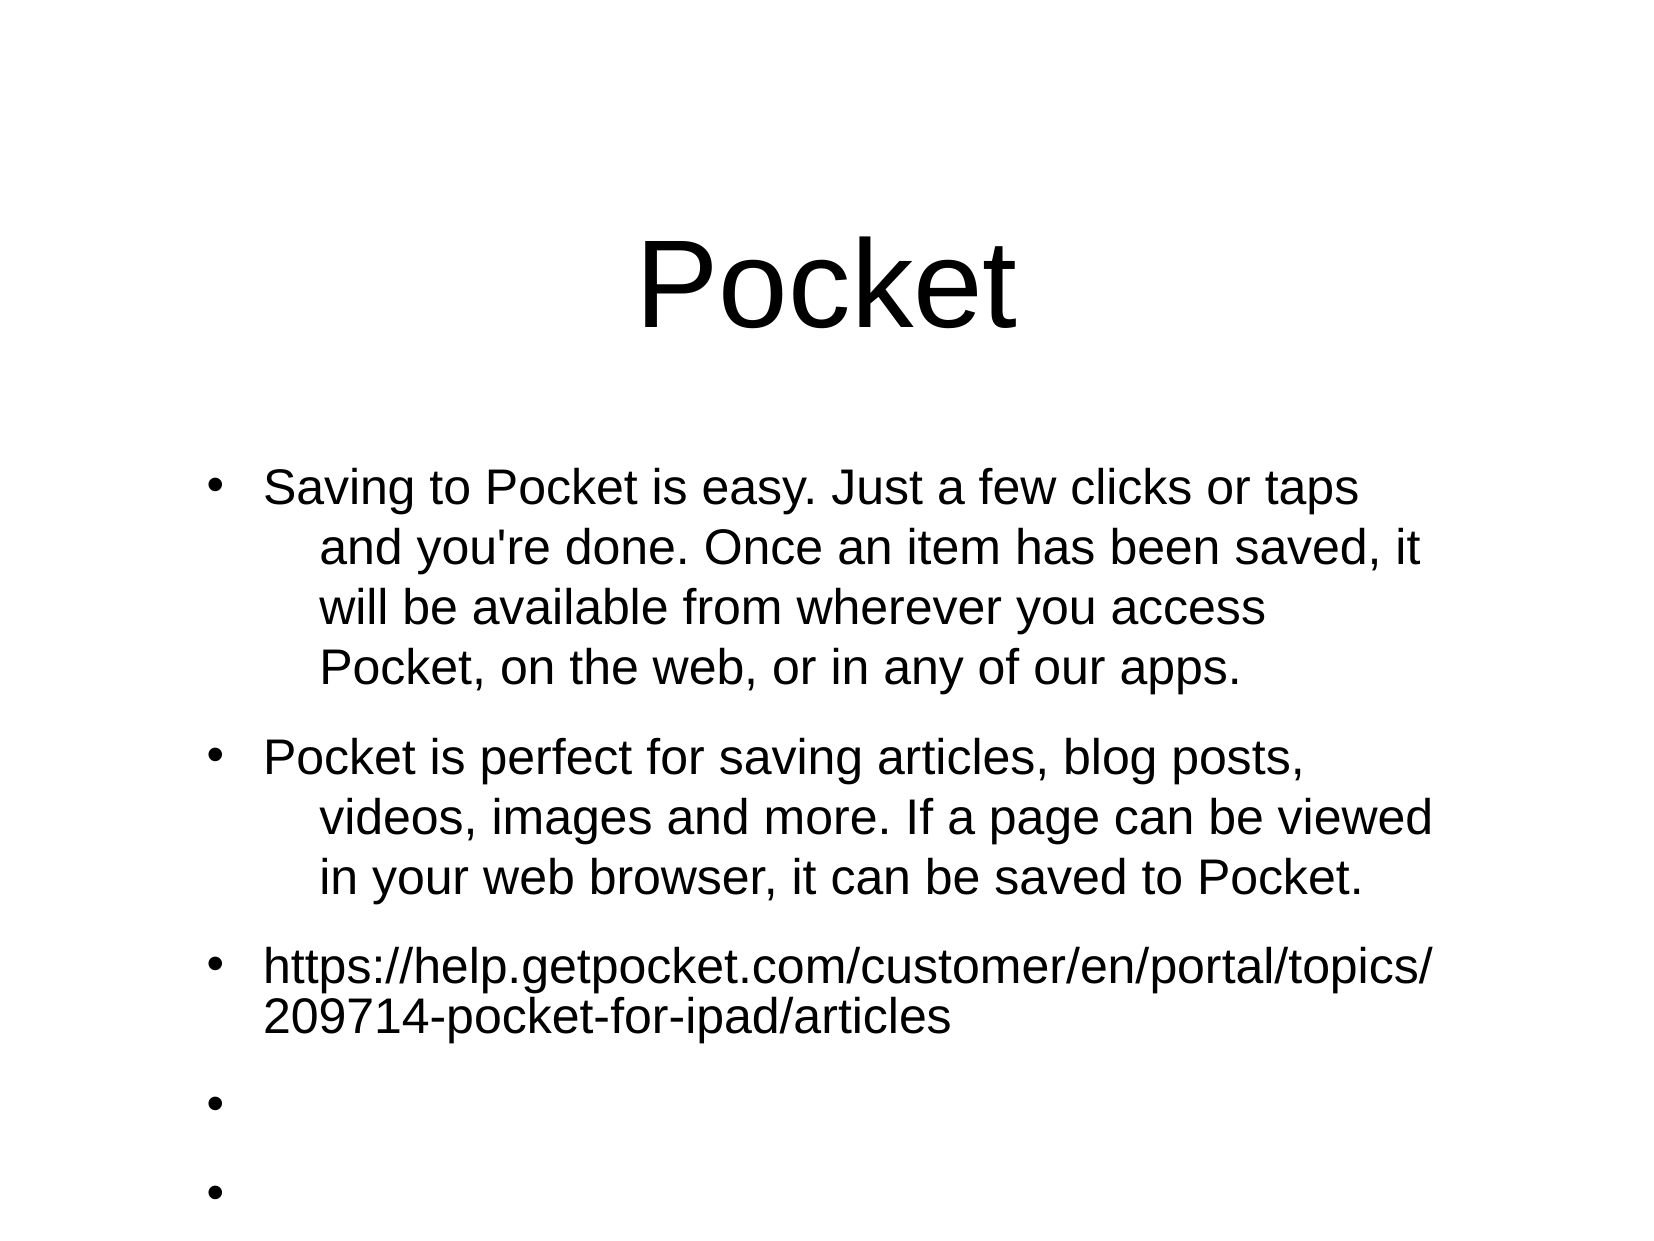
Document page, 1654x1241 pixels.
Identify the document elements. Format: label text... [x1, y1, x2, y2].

subtitle Saving to Pocket is easy. Just a few clicks or taps and you're done. Once an item has been saved, it will be available from wherever you access Pocket, on the web, or in any of our apps. Pocket is perfect for saving articles, blog posts, videos, images and more. If a page can be viewed in your web browser, it can be saved to Pocket. https://help.getpocket.com/customer/en/portal/topics/209714-pocket-for-ipad/articles [206, 454, 1447, 997]
title Pocket [206, 202, 1447, 454]
